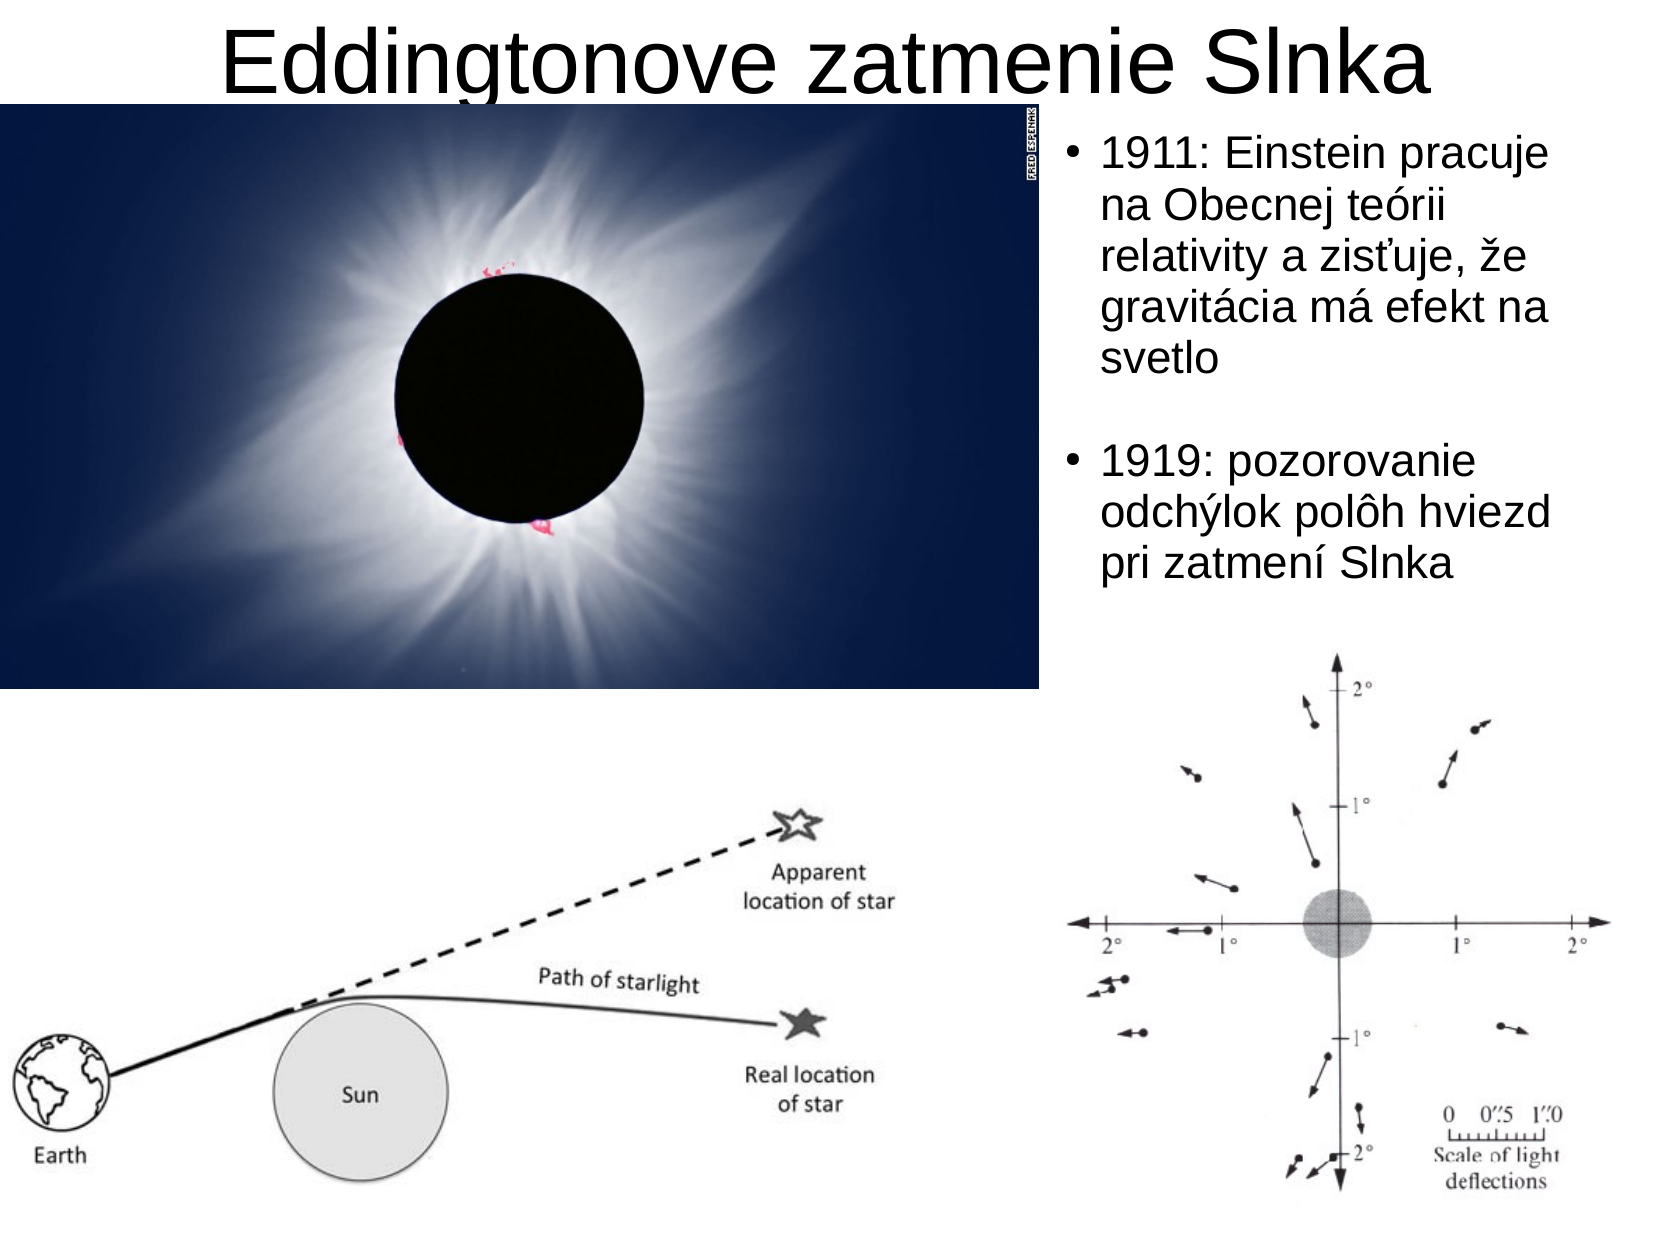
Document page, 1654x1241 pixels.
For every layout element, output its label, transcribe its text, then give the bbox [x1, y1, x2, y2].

picture [1050, 627, 1636, 1216]
title Eddingtonove zatmenie Slnka [82, 2, 1571, 121]
picture [0, 104, 1039, 689]
picture [8, 798, 900, 1201]
text_box 1911: Einstein pracuje na Obecnej teórii relativity a zisťuje, že gravitácia má efekt na svetlo 1919: pozorovanie odchýlok polôh hviezd pri zatmení Slnka [1050, 120, 1621, 597]
